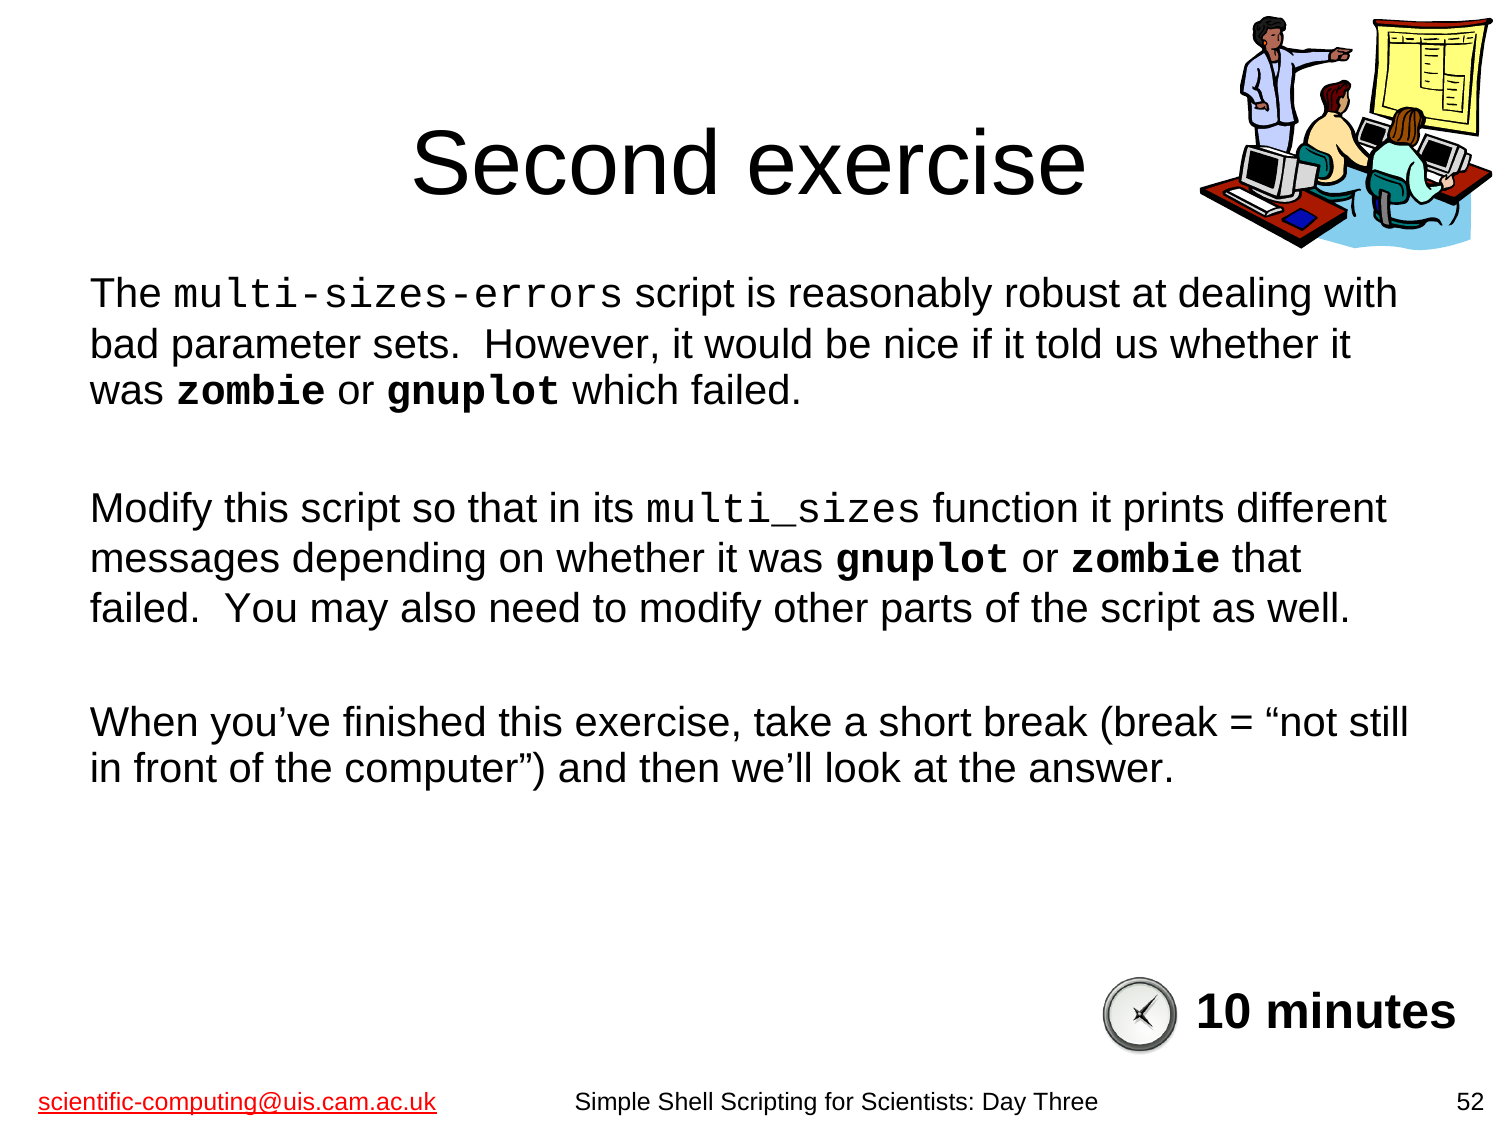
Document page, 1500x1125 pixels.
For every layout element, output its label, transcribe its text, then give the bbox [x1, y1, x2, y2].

text_box 10 minutes [1181, 975, 1473, 1046]
text_box [1240, 16, 1353, 99]
text_box [1320, 79, 1352, 99]
title Second exercise [112, 99, 1388, 225]
text_box [1258, 17, 1493, 251]
picture [1099, 975, 1180, 1056]
list The multi-sizes-errors script is reasonably robust at dealing with bad parameter sets. However, it would be nice if it told us whether it was zombie or gnuplot which failed. Modify this script so that in its multi_sizes function it prints different messages depending on whether it was gnuplot or zombie that failed. You may also need to modify other parts of the script as well. When you’ve finished this exercise, take a short break (break = “not still in front of the computer”) and then we’ll look at the answer. [75, 262, 1426, 1013]
